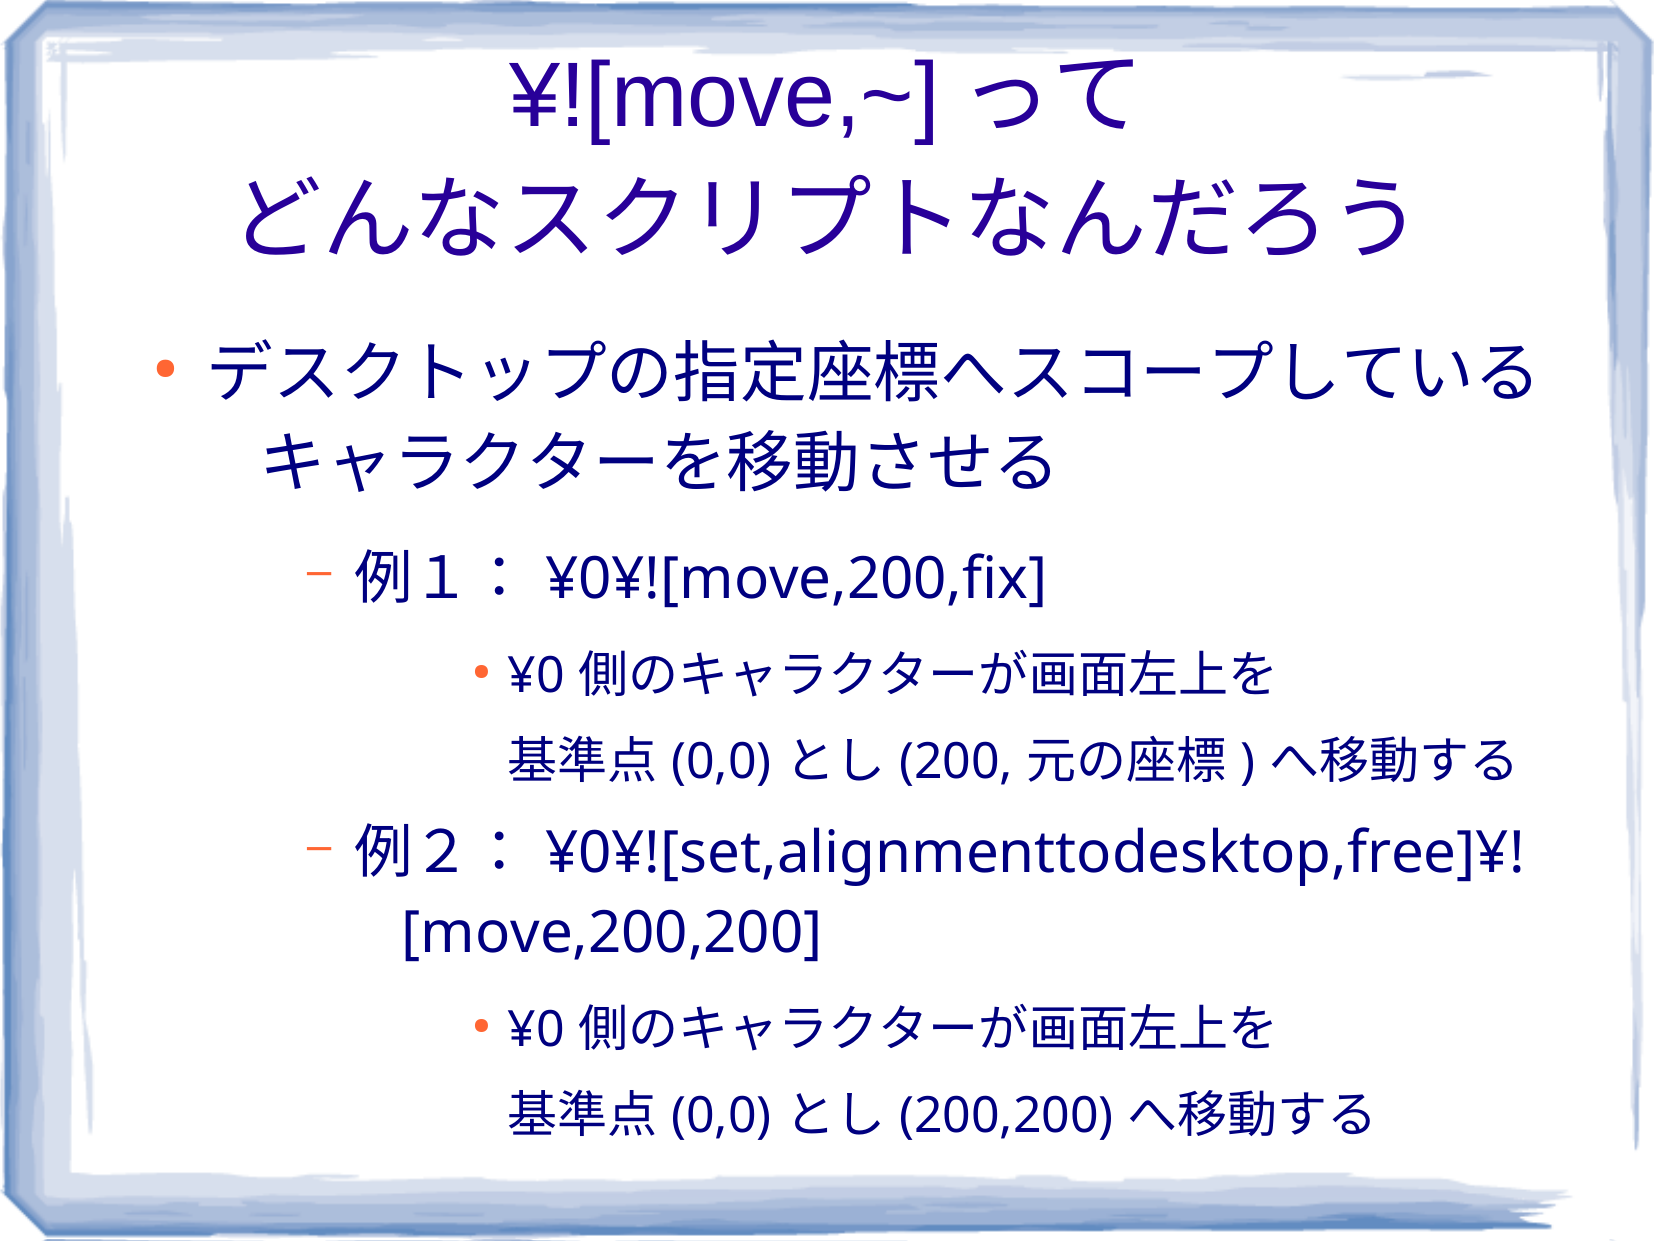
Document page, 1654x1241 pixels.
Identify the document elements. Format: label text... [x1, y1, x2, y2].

picture [0, 0, 1654, 1241]
list デスクトップの指定座標へスコープしているキャラクターを移動させる 例１：¥0¥![move,200,fix] ¥0側のキャラクターが画面左上を 基準点(0,0)とし(200,元の座標)へ移動する 例２：¥0¥![set,alignmenttodesktop,free]¥![move,200,200] ¥0側のキャラクターが画面左上を 基準点(0,0)とし(200,200)へ移動する [118, 324, 1571, 1241]
title ¥![move,~]って どんなスクリプトなんだろう [82, 30, 1571, 276]
